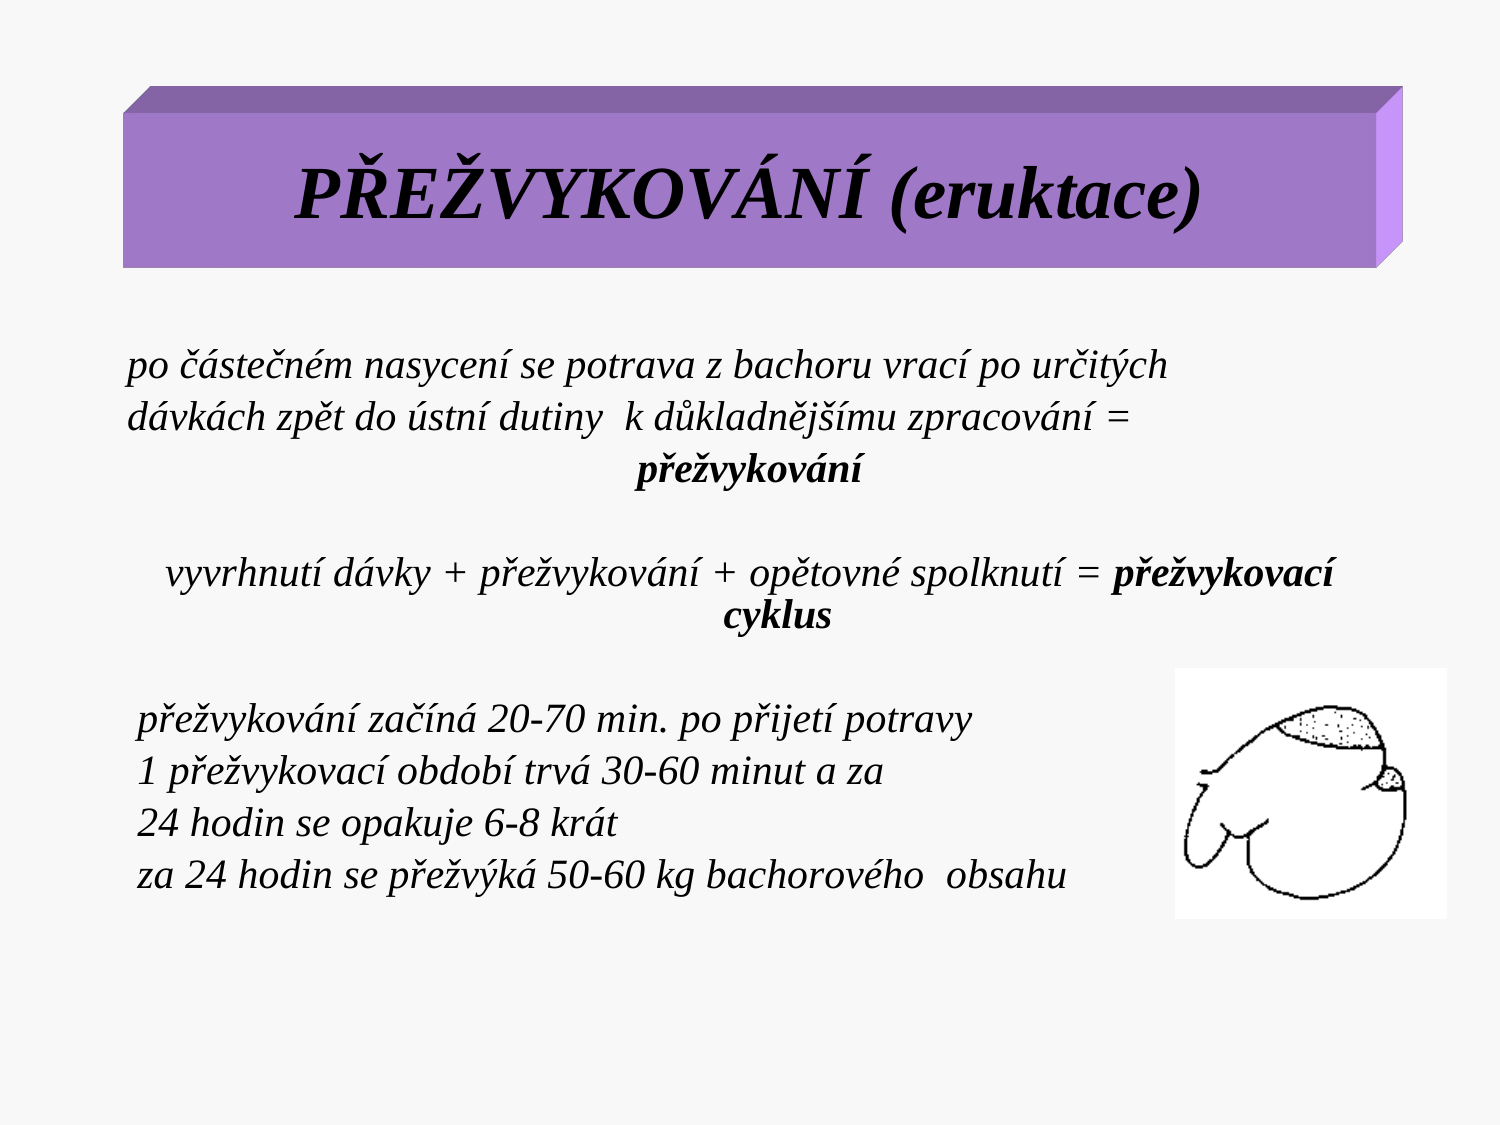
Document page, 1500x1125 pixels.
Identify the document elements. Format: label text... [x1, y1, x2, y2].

title PŘEŽVYKOVÁNÍ (eruktace) [112, 99, 1388, 288]
text_box [139, 86, 1402, 254]
list po částečném nasycení se potrava z bachoru vrací po určitých dávkách zpět do ústní dutiny k důkladnějšímu zpracování = přežvykování vyvrhnutí dávky + přežvykování + opětovné spolknutí = přežvykovací cyklus přežvykování začíná 20-70 min. po přijetí potravy 1 přežvykovací období trvá 30-60 minut a za 24 hodin se opakuje 6-8 krát za 24 hodin se přežvýká 50-60 kg bachorového obsahu [112, 338, 1388, 1014]
picture [1175, 668, 1449, 919]
